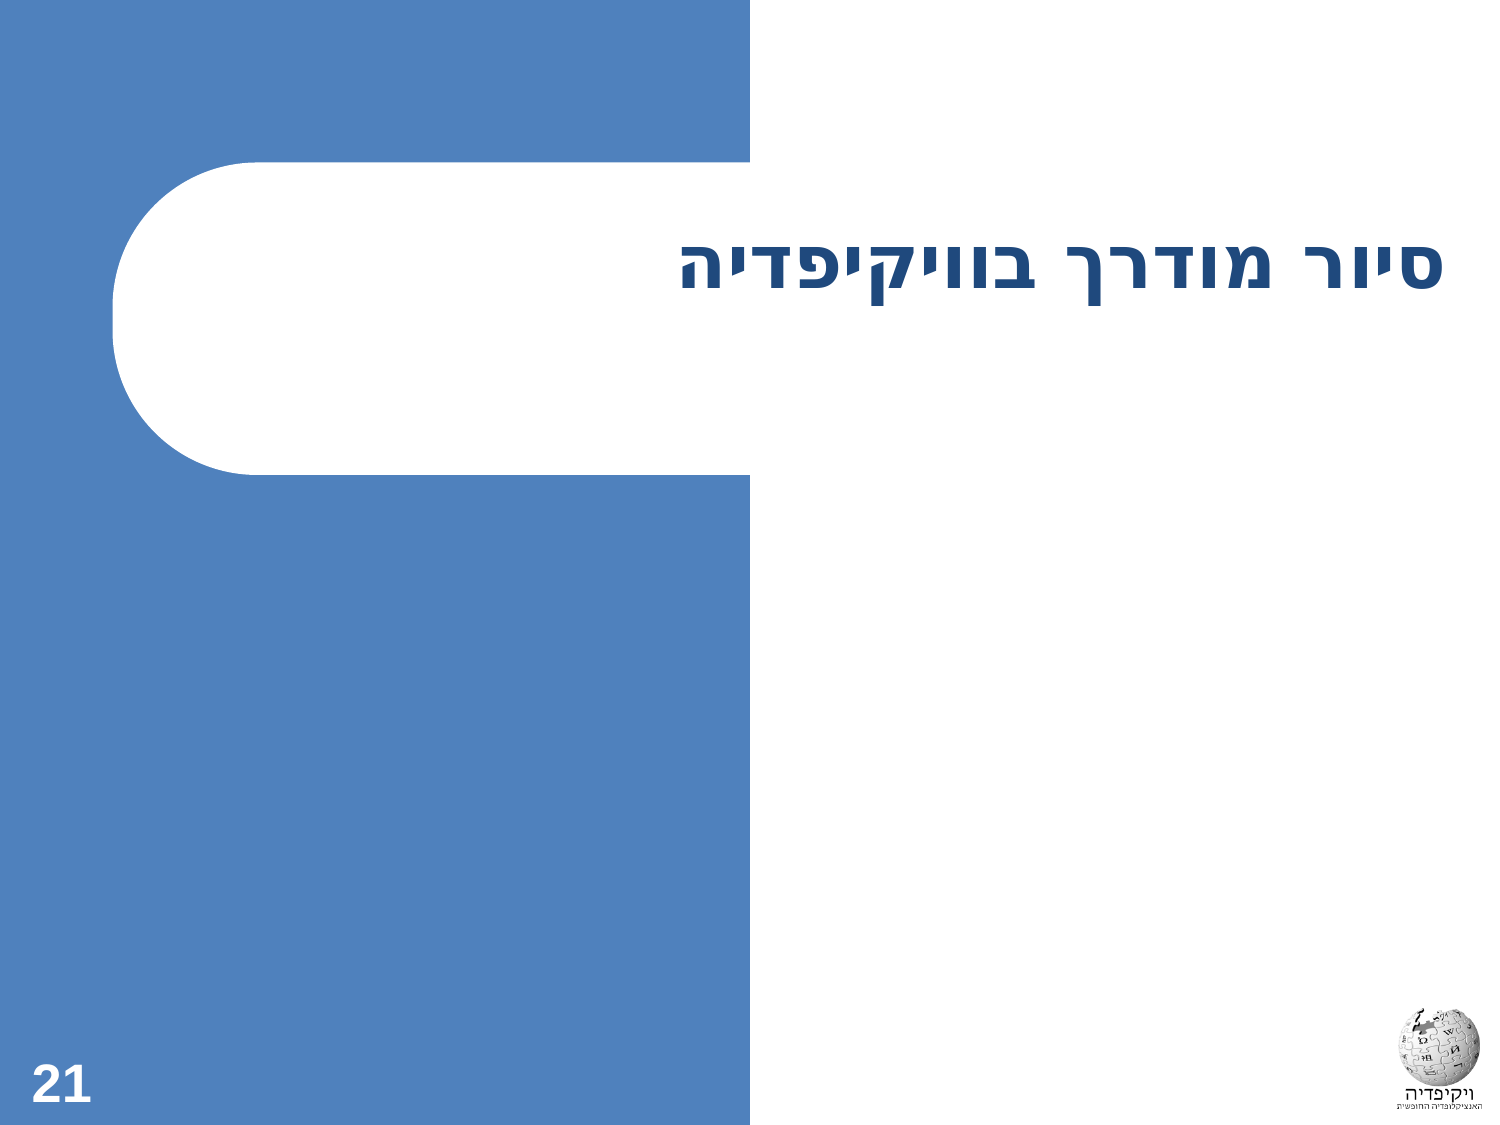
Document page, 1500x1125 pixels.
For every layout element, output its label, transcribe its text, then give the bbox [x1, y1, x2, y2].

picture [1394, 1007, 1484, 1110]
slide_number <number> [13, 363, 111, 1121]
title סיור מודרך בוויקיפדיה [150, 125, 1463, 313]
